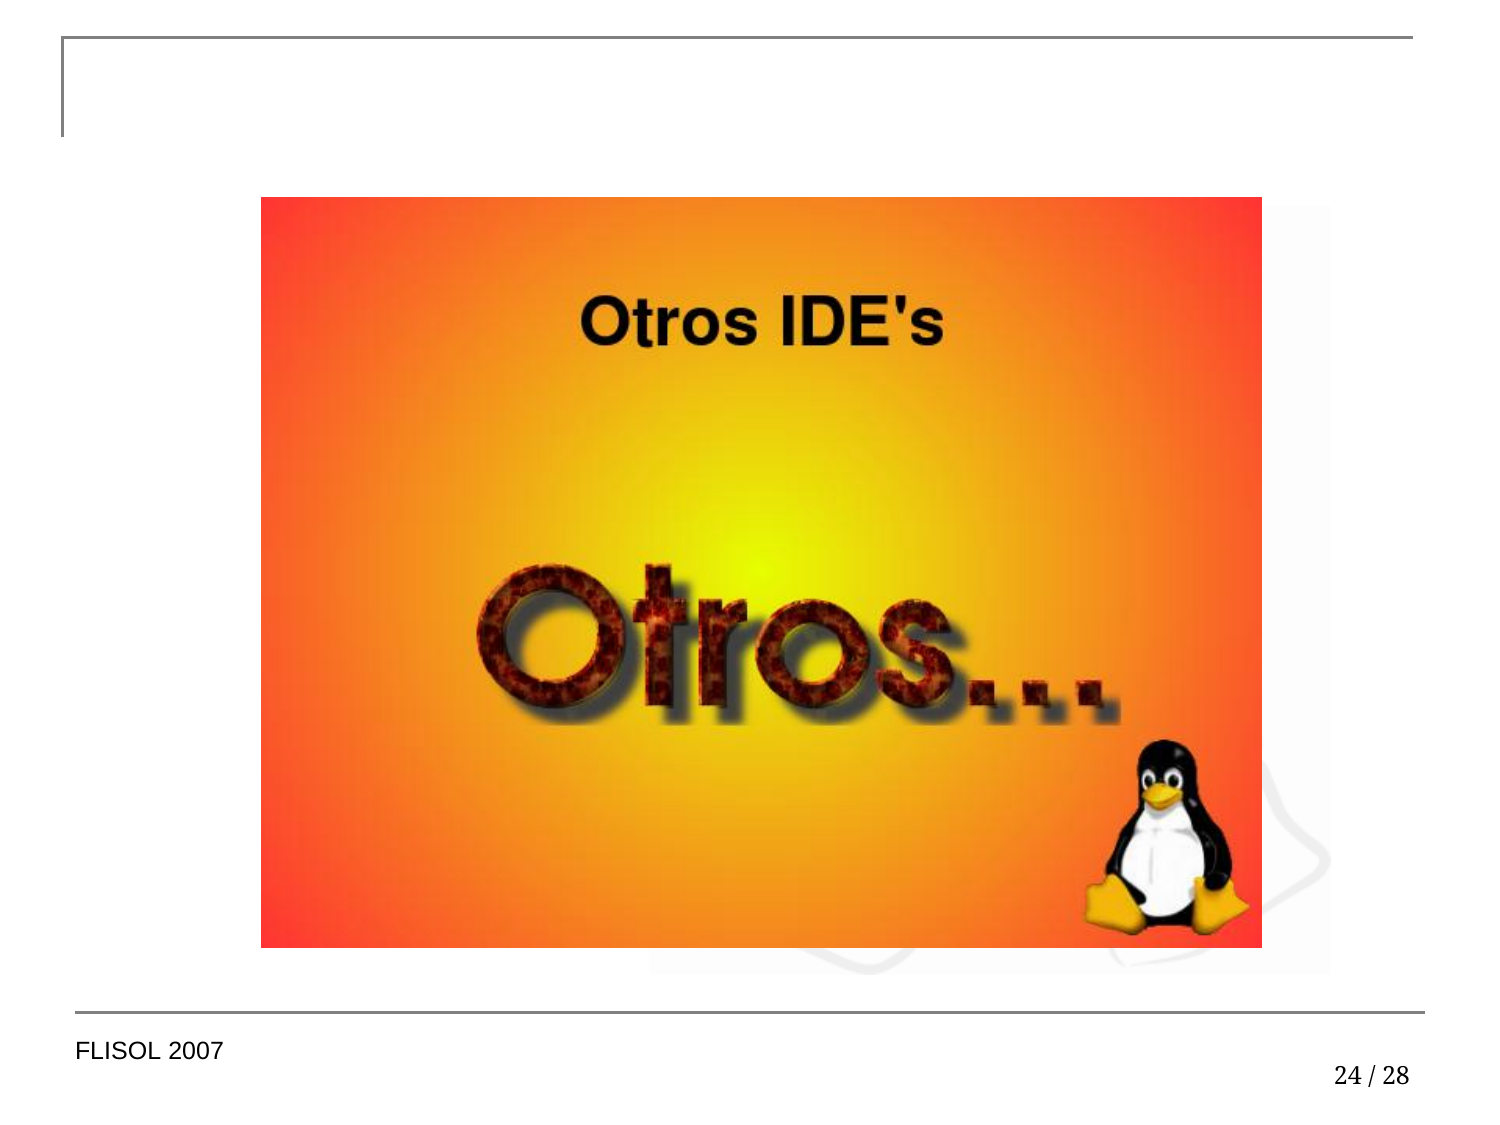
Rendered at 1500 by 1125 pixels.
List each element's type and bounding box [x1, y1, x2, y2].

picture [261, 197, 1331, 975]
